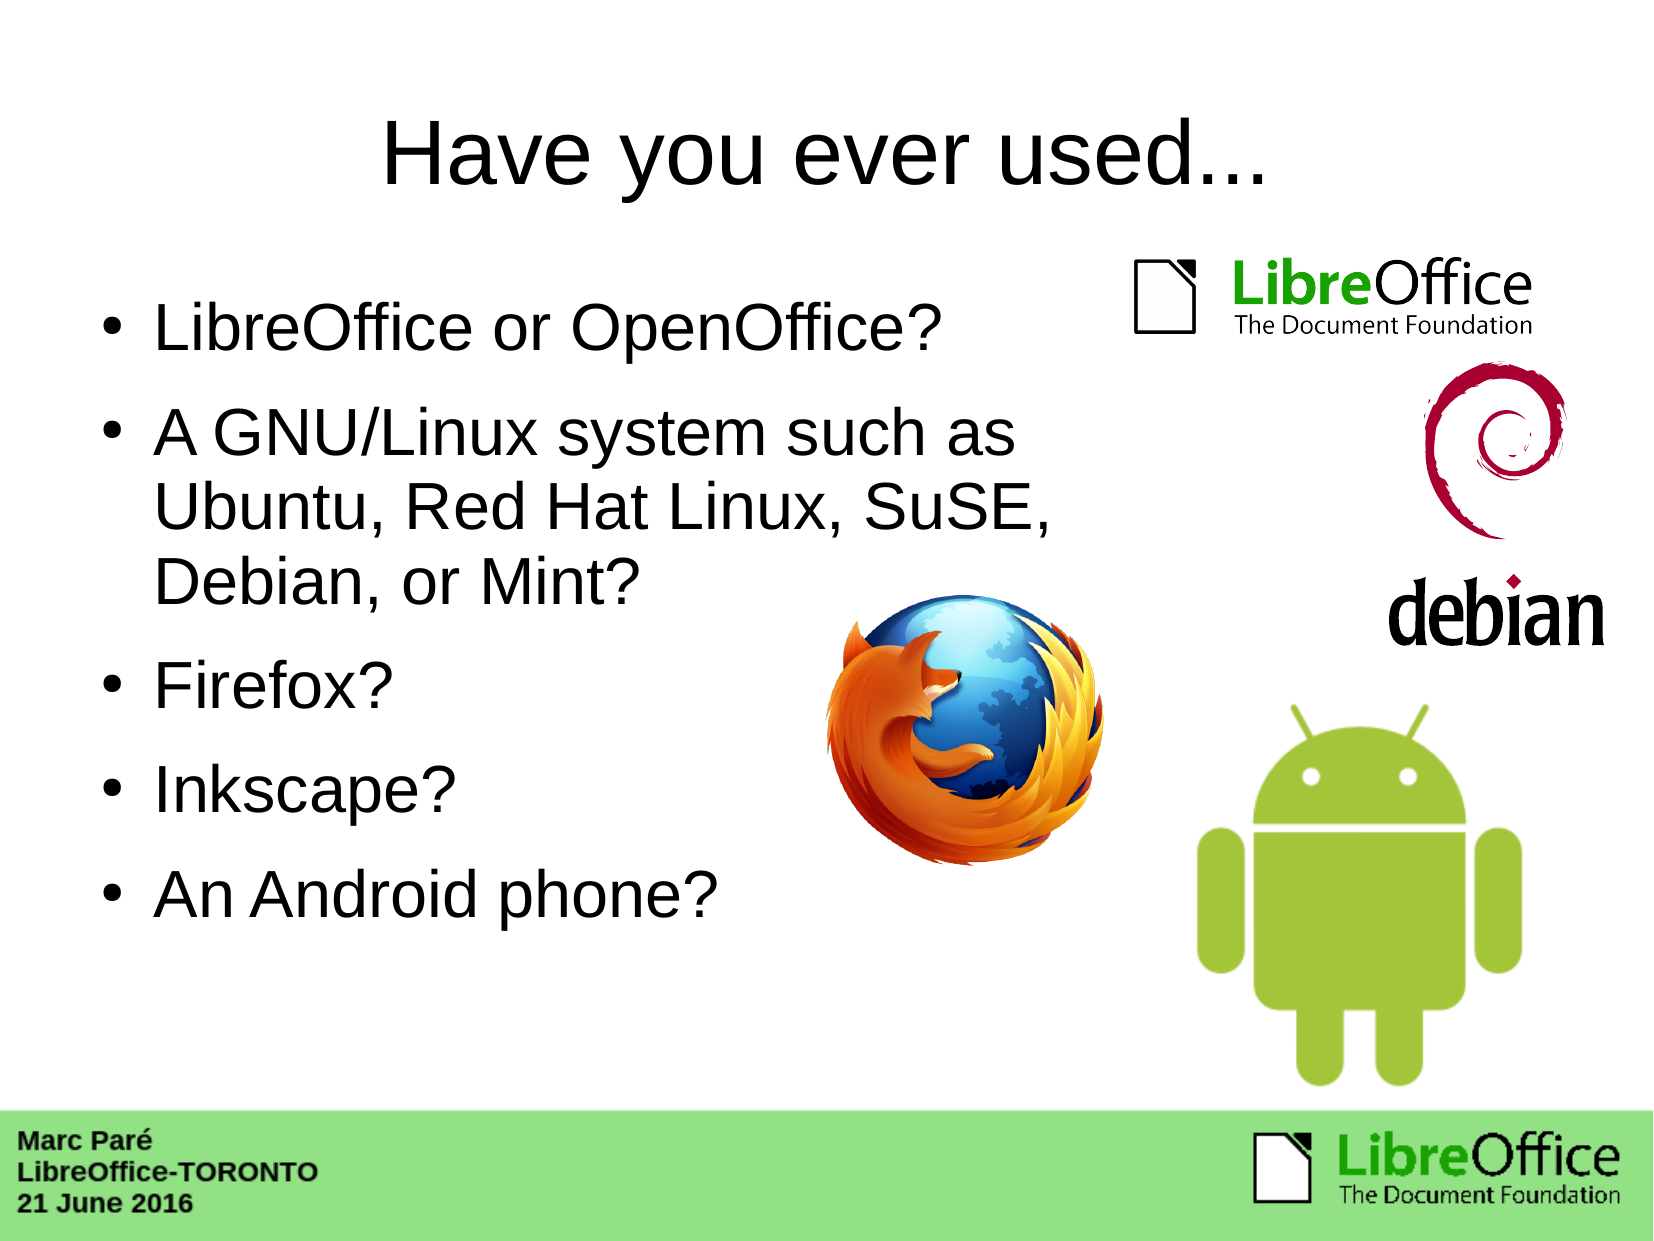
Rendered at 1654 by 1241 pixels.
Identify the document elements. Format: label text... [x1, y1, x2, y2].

title Have you ever used... [82, 49, 1571, 257]
list LibreOffice or OpenOffice? A GNU/Linux system such as Ubuntu, Red Hat Linux, SuSE, Debian, or Mint? Firefox? Inkscape? An Android phone? [82, 290, 1156, 1010]
picture [0, 0, 1654, 1241]
